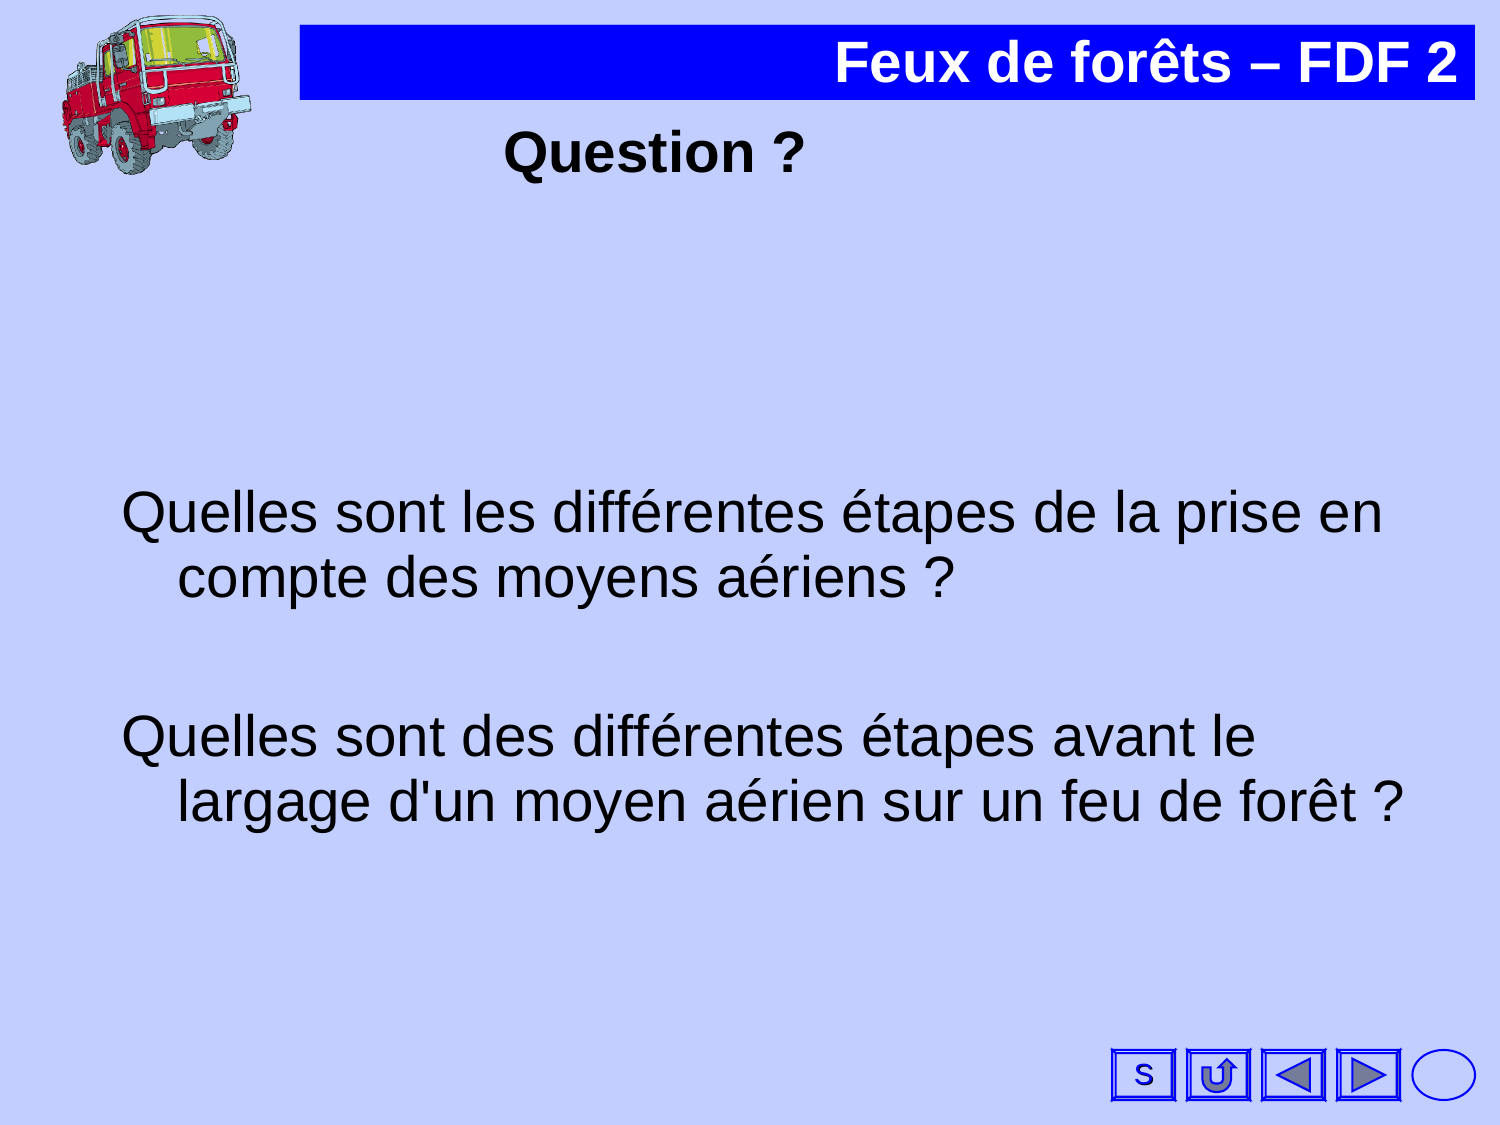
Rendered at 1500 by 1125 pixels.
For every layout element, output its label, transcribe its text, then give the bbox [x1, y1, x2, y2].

text_box [1412, 1049, 1476, 1101]
text_box Feux de forêts – FDF 2 [299, 24, 1475, 100]
list Quelles sont les différentes étapes de la prise en compte des moyens aériens ? Quelles sont des différentes étapes avant le largage d'un moyen aérien sur un feu de forêt ? [106, 472, 1447, 841]
text_box Question ? [488, 112, 823, 193]
